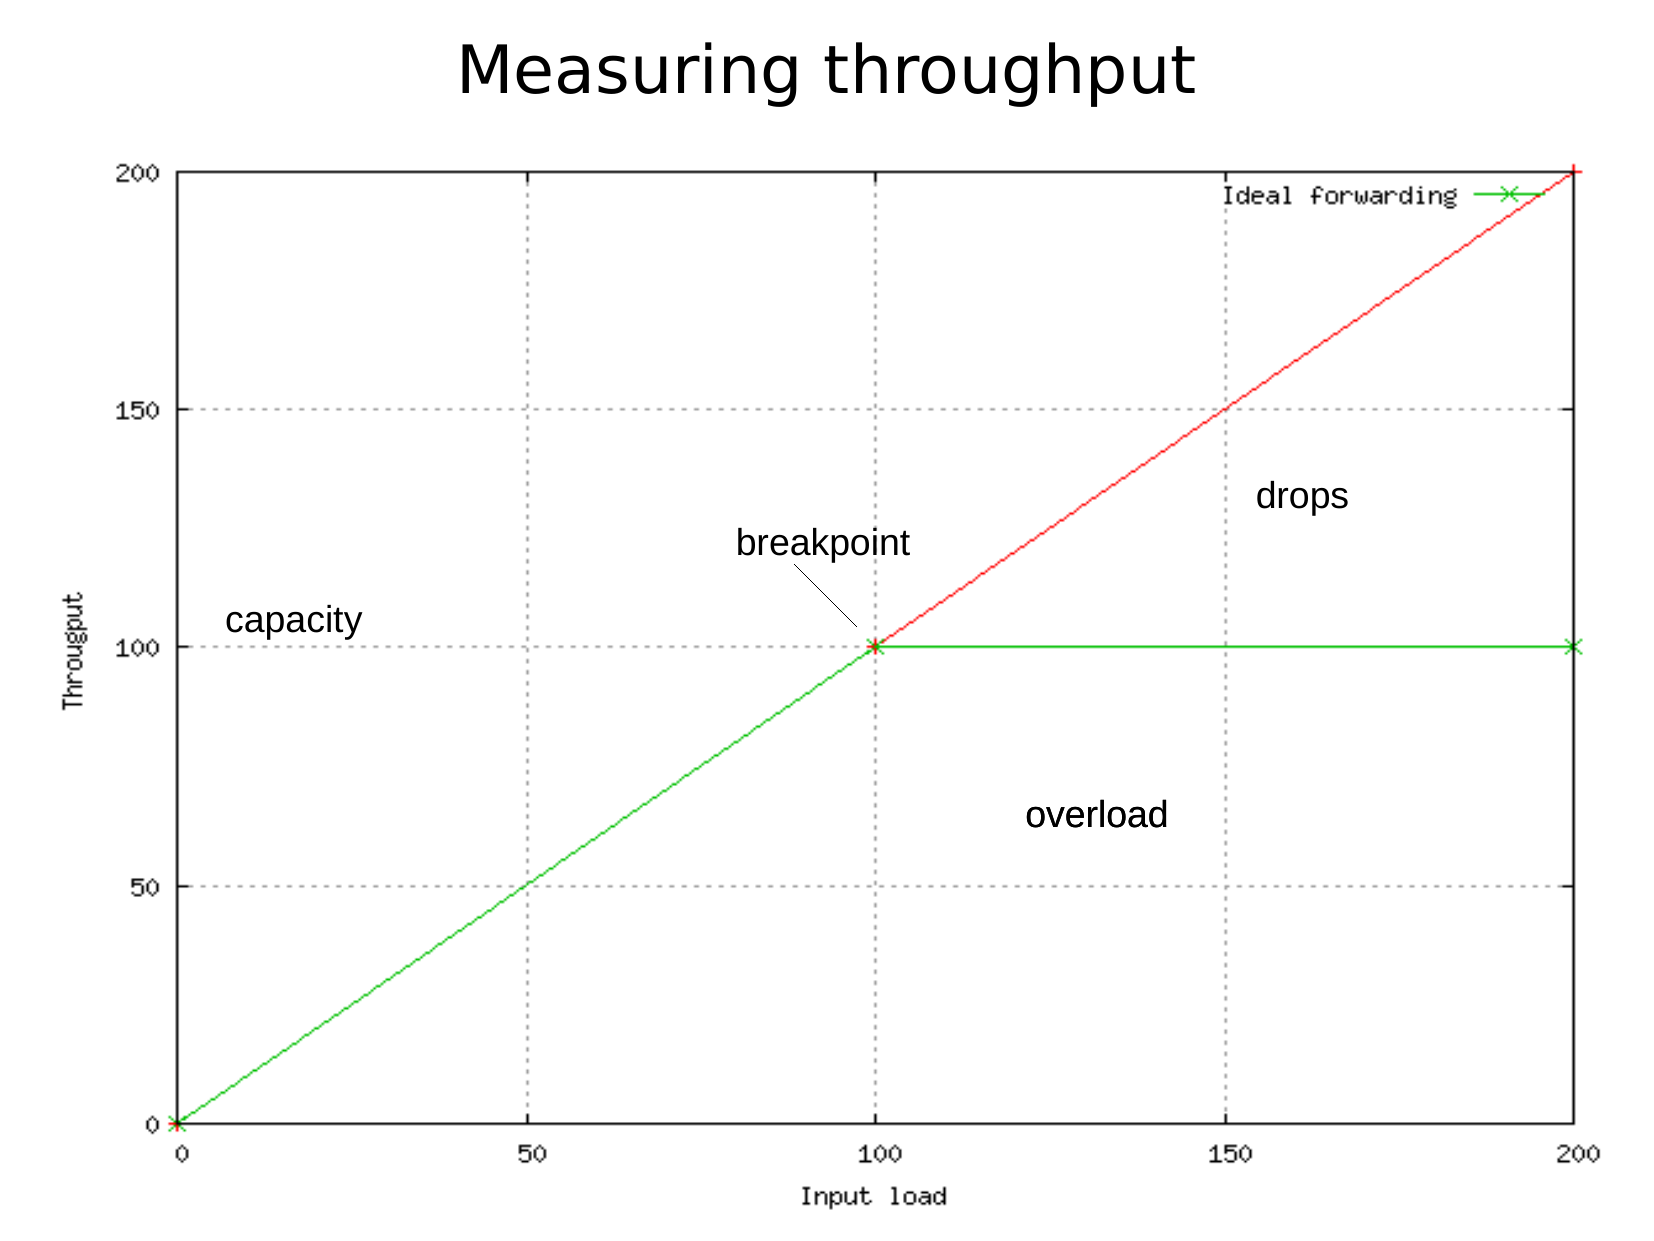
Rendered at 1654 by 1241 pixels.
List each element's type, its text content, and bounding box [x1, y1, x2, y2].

text_box overload [1010, 786, 1407, 848]
text_box drops [1241, 467, 1638, 529]
title Measuring throughput [82, 0, 1571, 167]
text_box capacity [210, 590, 607, 653]
text_box breakpoint [721, 514, 1117, 576]
picture [41, 147, 1620, 1212]
